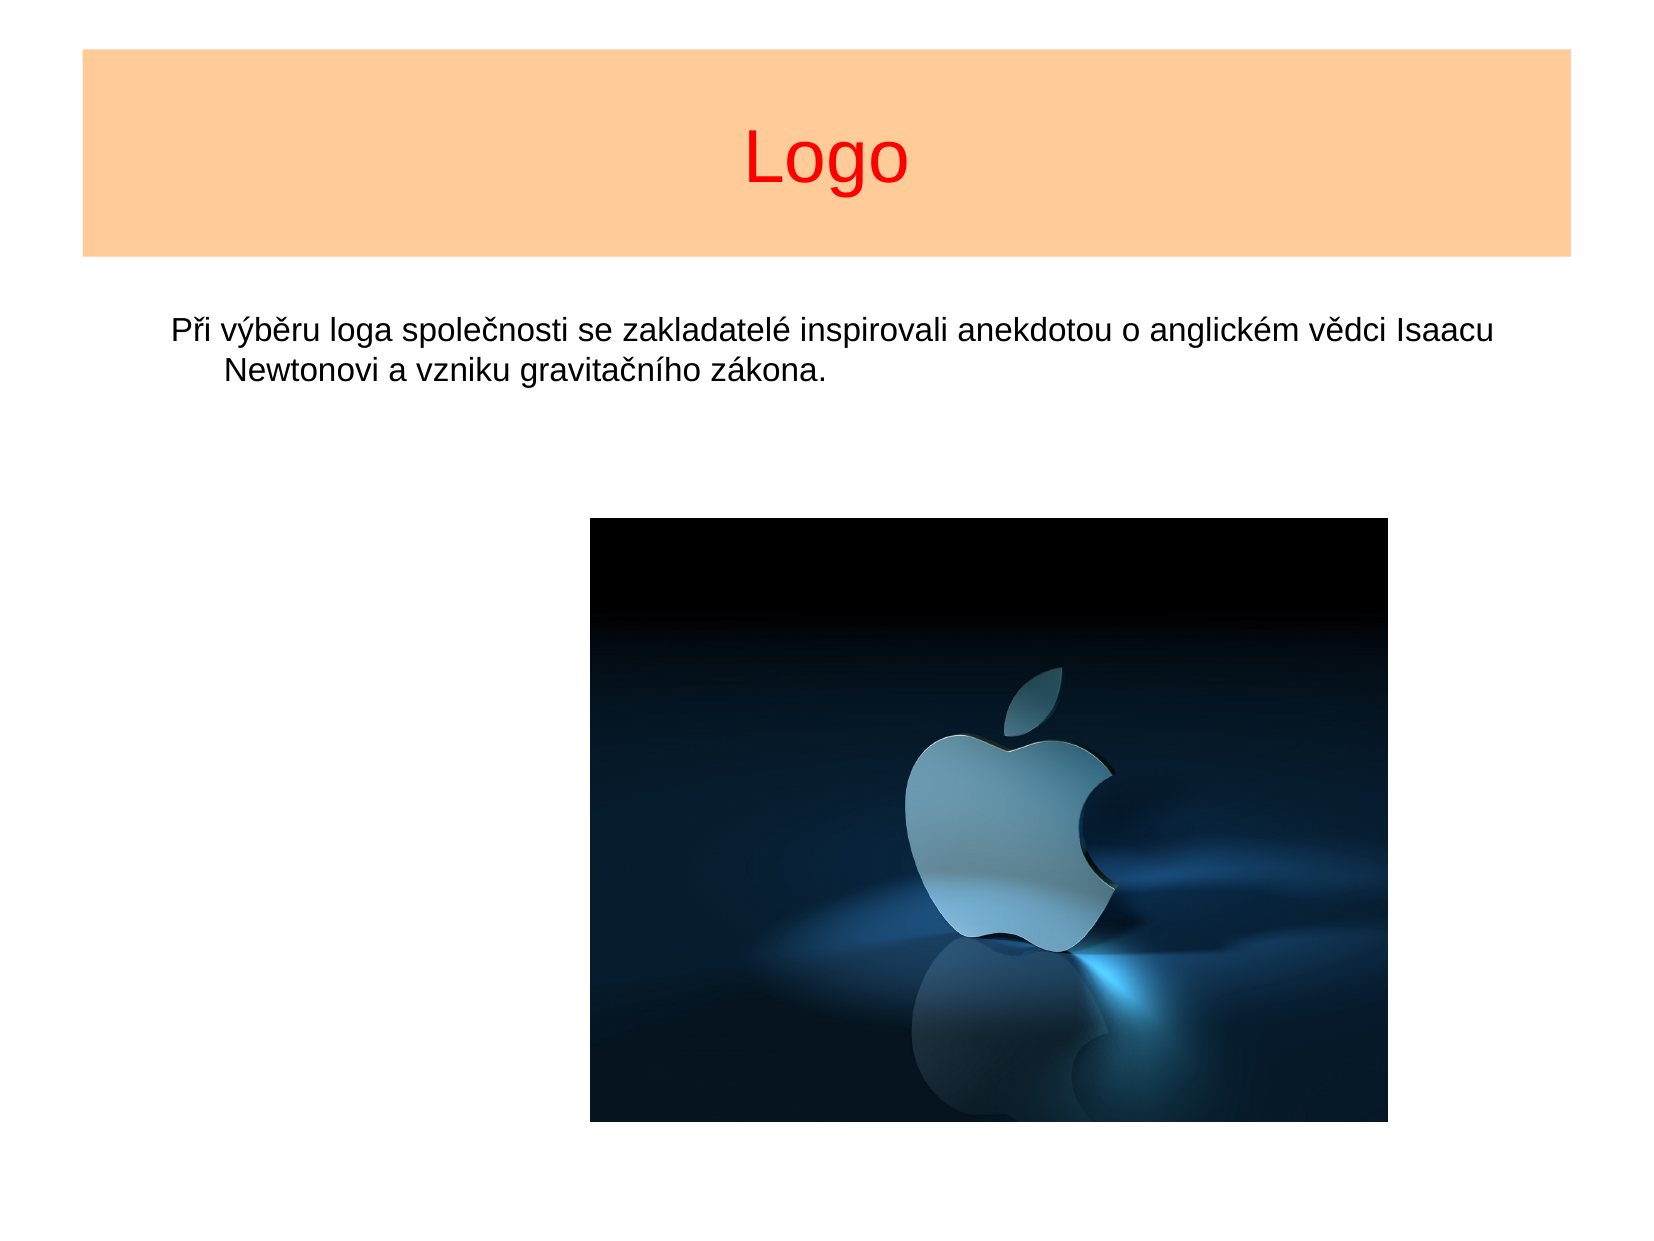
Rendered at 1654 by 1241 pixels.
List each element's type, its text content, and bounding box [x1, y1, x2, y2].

title Logo [82, 49, 1571, 257]
list Při výběru loga společnosti se zakladatelé inspirovali anekdotou o anglickém vědci Isaacu Newtonovi a vzniku gravitačního zákona. [82, 308, 1595, 1152]
